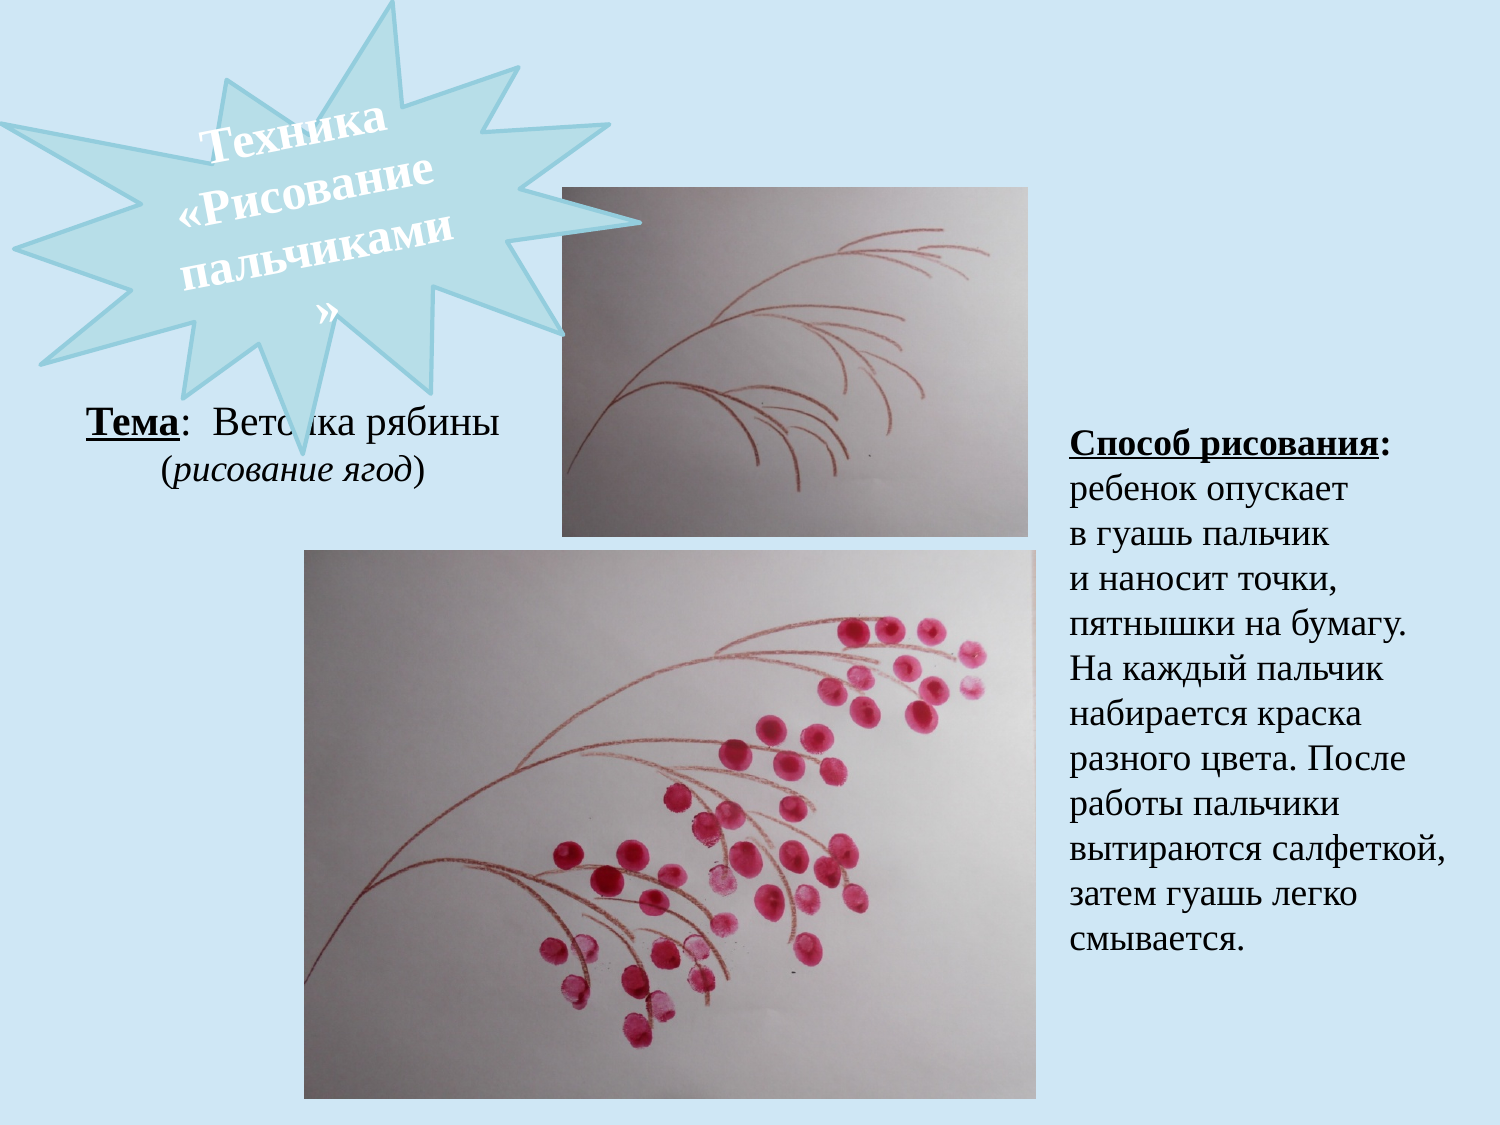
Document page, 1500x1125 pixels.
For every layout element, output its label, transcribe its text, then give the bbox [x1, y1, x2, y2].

picture [304, 550, 1036, 1099]
picture [562, 187, 1028, 537]
title Тема: Веточка рябины (рисование ягод) [23, 386, 563, 586]
text_box Способ рисования: ребенок опускает в гуашь пальчик и наносит точки, пятнышки на бумагу. На каждый пальчик набирается краска разного цвета. После работы пальчики вытираются салфеткой, затем гуашь легко смывается. [1054, 410, 1465, 1010]
text_box Техника «Рисование пальчиками» [0, 1, 641, 455]
